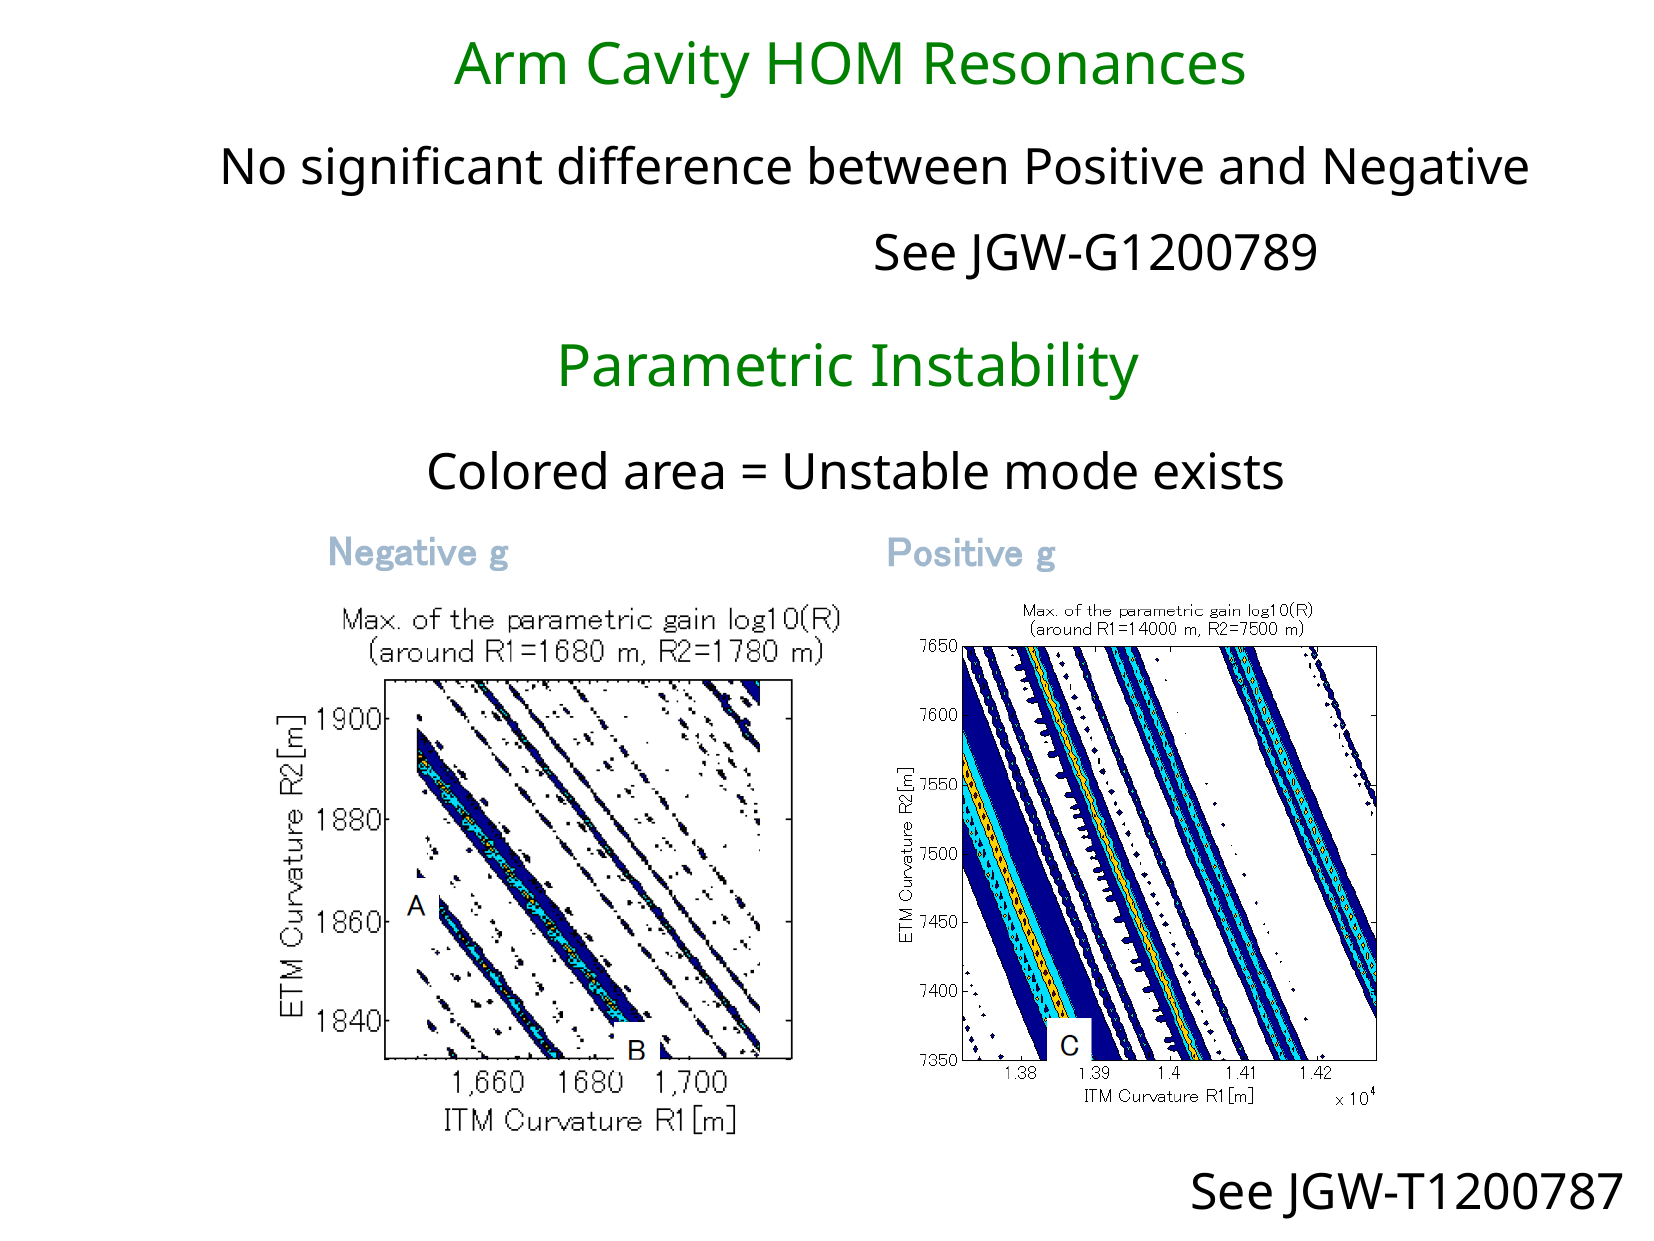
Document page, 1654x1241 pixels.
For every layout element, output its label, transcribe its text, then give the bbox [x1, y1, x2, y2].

text_box Arm Cavity HOM Resonances [439, 15, 1215, 100]
text_box No significant difference between Positive and Negative [204, 123, 1449, 199]
text_box Colored area = Unstable mode exists [411, 428, 1252, 504]
text_box See JGW-G1200789 [858, 209, 1324, 285]
text_box See JGW-T1200787 [1175, 1148, 1634, 1225]
picture [262, 520, 1423, 1149]
text_box Parametric Instability [541, 316, 1113, 402]
